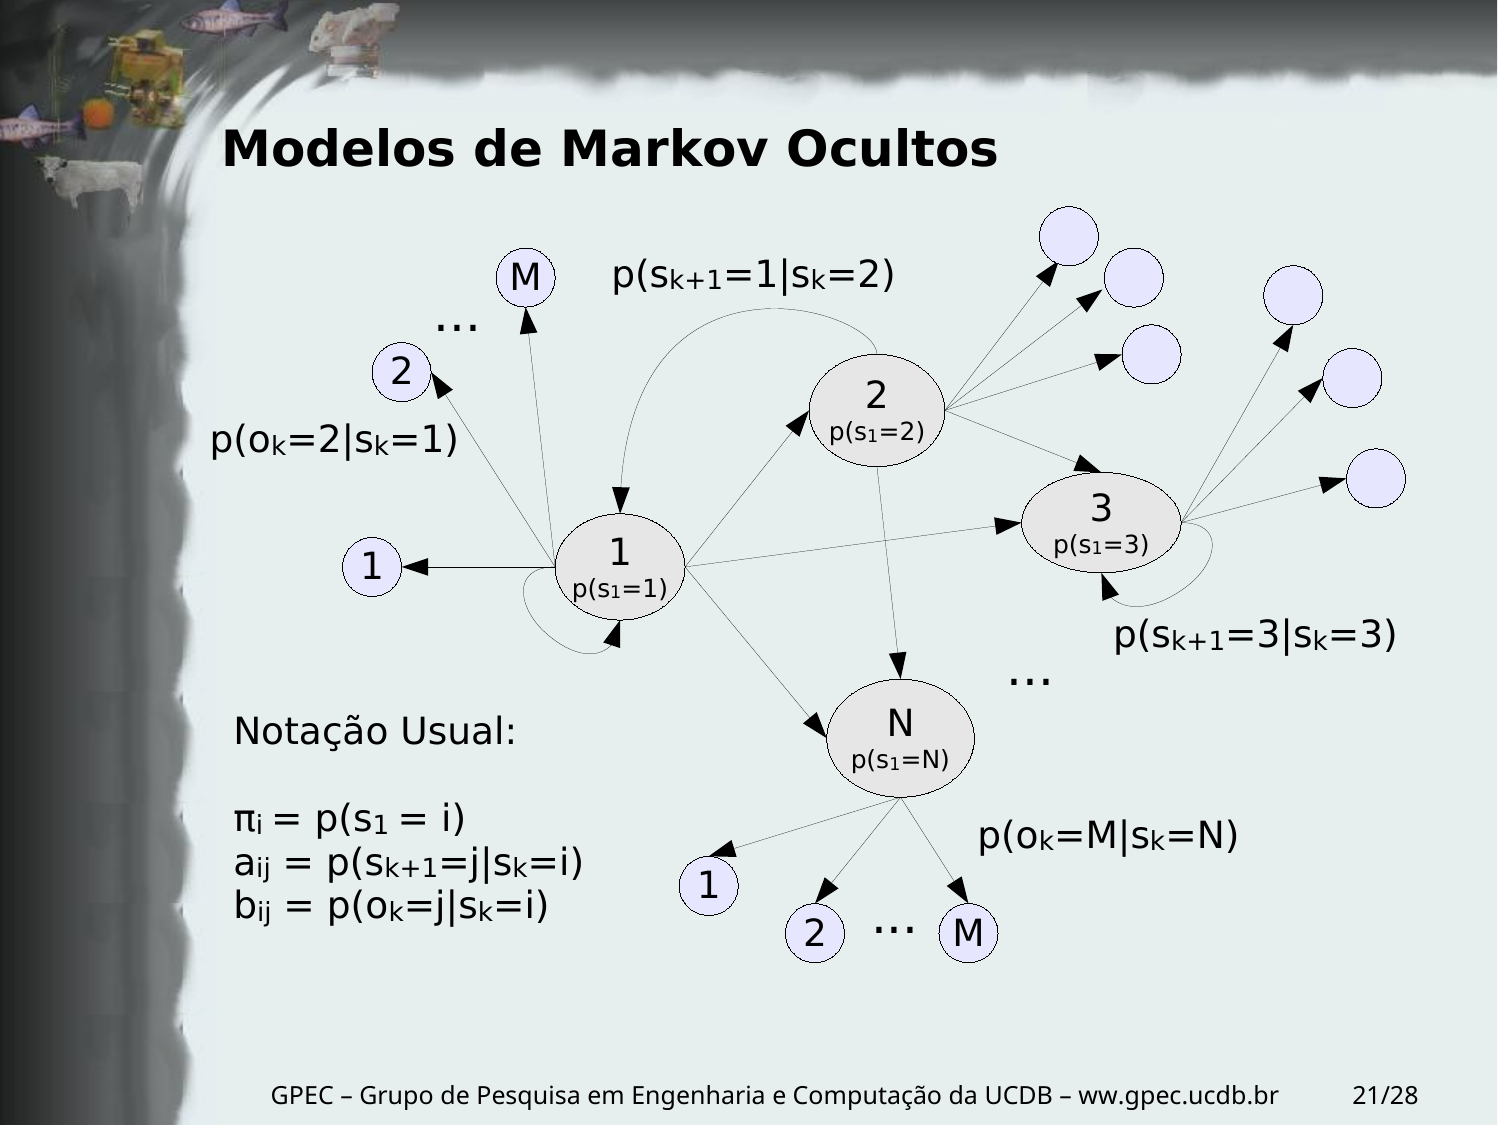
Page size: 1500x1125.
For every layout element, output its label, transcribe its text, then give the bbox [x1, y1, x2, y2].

text_box 3 p(s1=3) [1021, 472, 1182, 573]
text_box [1346, 448, 1406, 508]
text_box [1122, 324, 1182, 384]
text_box p(sk+1=1|sk=2) [596, 245, 945, 313]
text_box ... [992, 631, 1069, 705]
text_box 1 p(s1=1) [555, 513, 685, 621]
picture [0, 0, 1498, 1125]
text_box 1 [679, 856, 739, 916]
text_box Notação Usual: πi = p(s1 = i) aij = p(sk+1=j|sk=i) bij = p(ok=j|sk=i) [218, 702, 595, 961]
text_box M [938, 903, 999, 963]
text_box [1039, 206, 1099, 266]
text_box p(ok=M|sk=N) [962, 806, 1312, 874]
text_box [1263, 265, 1323, 325]
text_box 2 [372, 342, 432, 402]
text_box ... [419, 277, 496, 351]
text_box 2 p(s1=2) [809, 354, 945, 467]
text_box 1 [342, 537, 402, 597]
text_box p(sk+1=3|sk=3) [1098, 605, 1447, 673]
text_box [1322, 348, 1382, 408]
text_box M [496, 248, 556, 308]
text_box [1104, 248, 1164, 308]
title Modelos de Markov Ocultos [206, 84, 1477, 215]
text_box p(ok=2|sk=1) [194, 410, 544, 478]
text_box 2 [785, 903, 845, 963]
text_box ... [856, 879, 933, 954]
text_box N p(s1=N) [826, 679, 975, 798]
